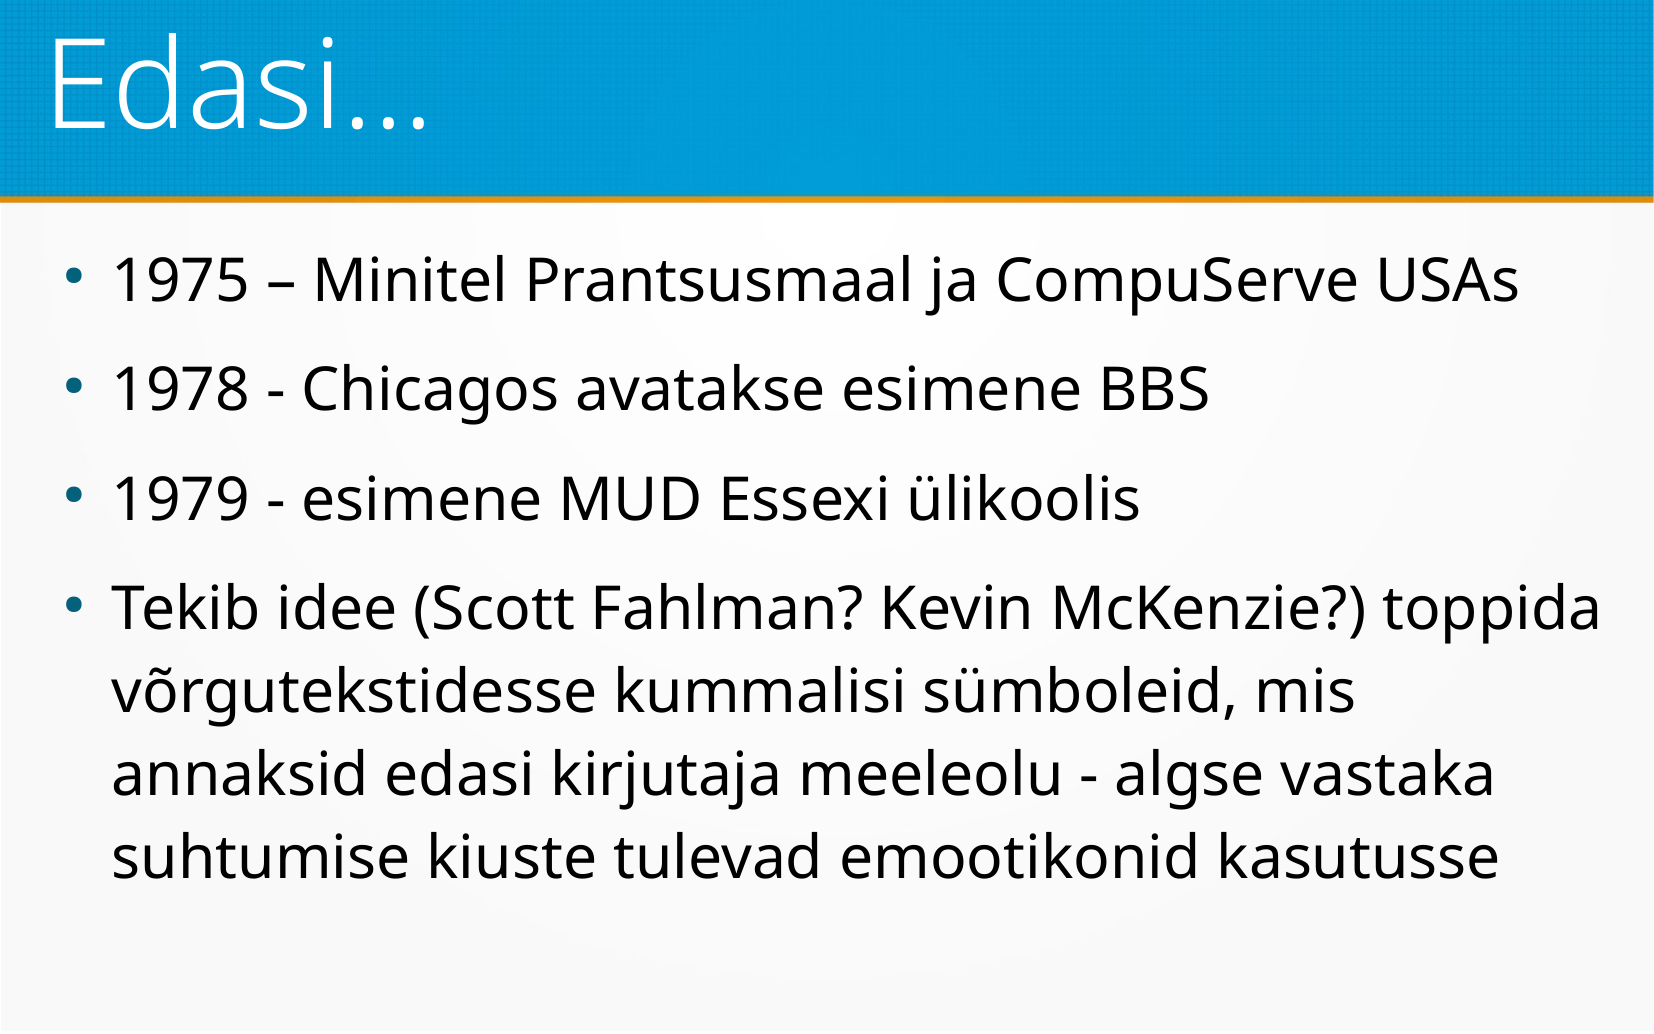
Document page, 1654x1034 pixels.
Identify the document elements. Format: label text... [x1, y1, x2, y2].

title Edasi... [43, 0, 1619, 166]
list 1975 – Minitel Prantsusmaal ja CompuServe USAs 1978 - Chicagos avatakse esimene BBS 1979 - esimene MUD Essexi ülikoolis Tekib idee (Scott Fahlman? Kevin McKenzie?) toppida võrgutekstidesse kummalisi sümboleid, mis annaksid edasi kirjutaja meeleolu - algse vastaka suhtumise kiuste tulevad emootikonid kasutusse [47, 236, 1607, 1002]
picture [0, 195, 1654, 1034]
